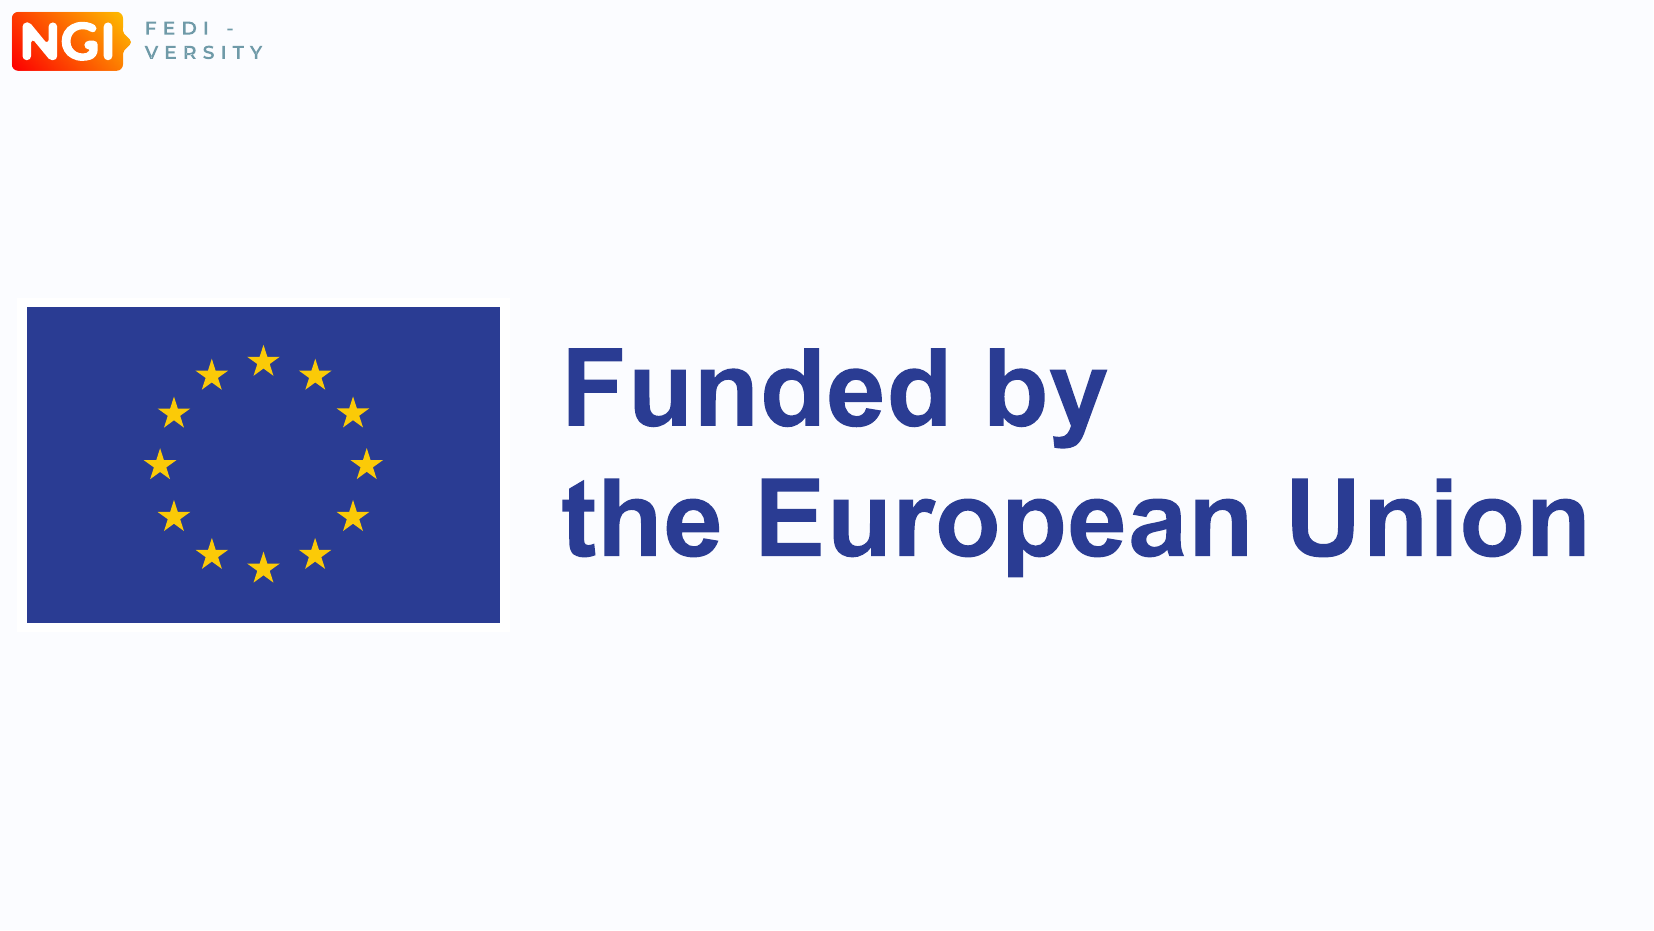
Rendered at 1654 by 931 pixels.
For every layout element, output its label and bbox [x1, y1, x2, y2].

picture [0, 280, 1654, 650]
